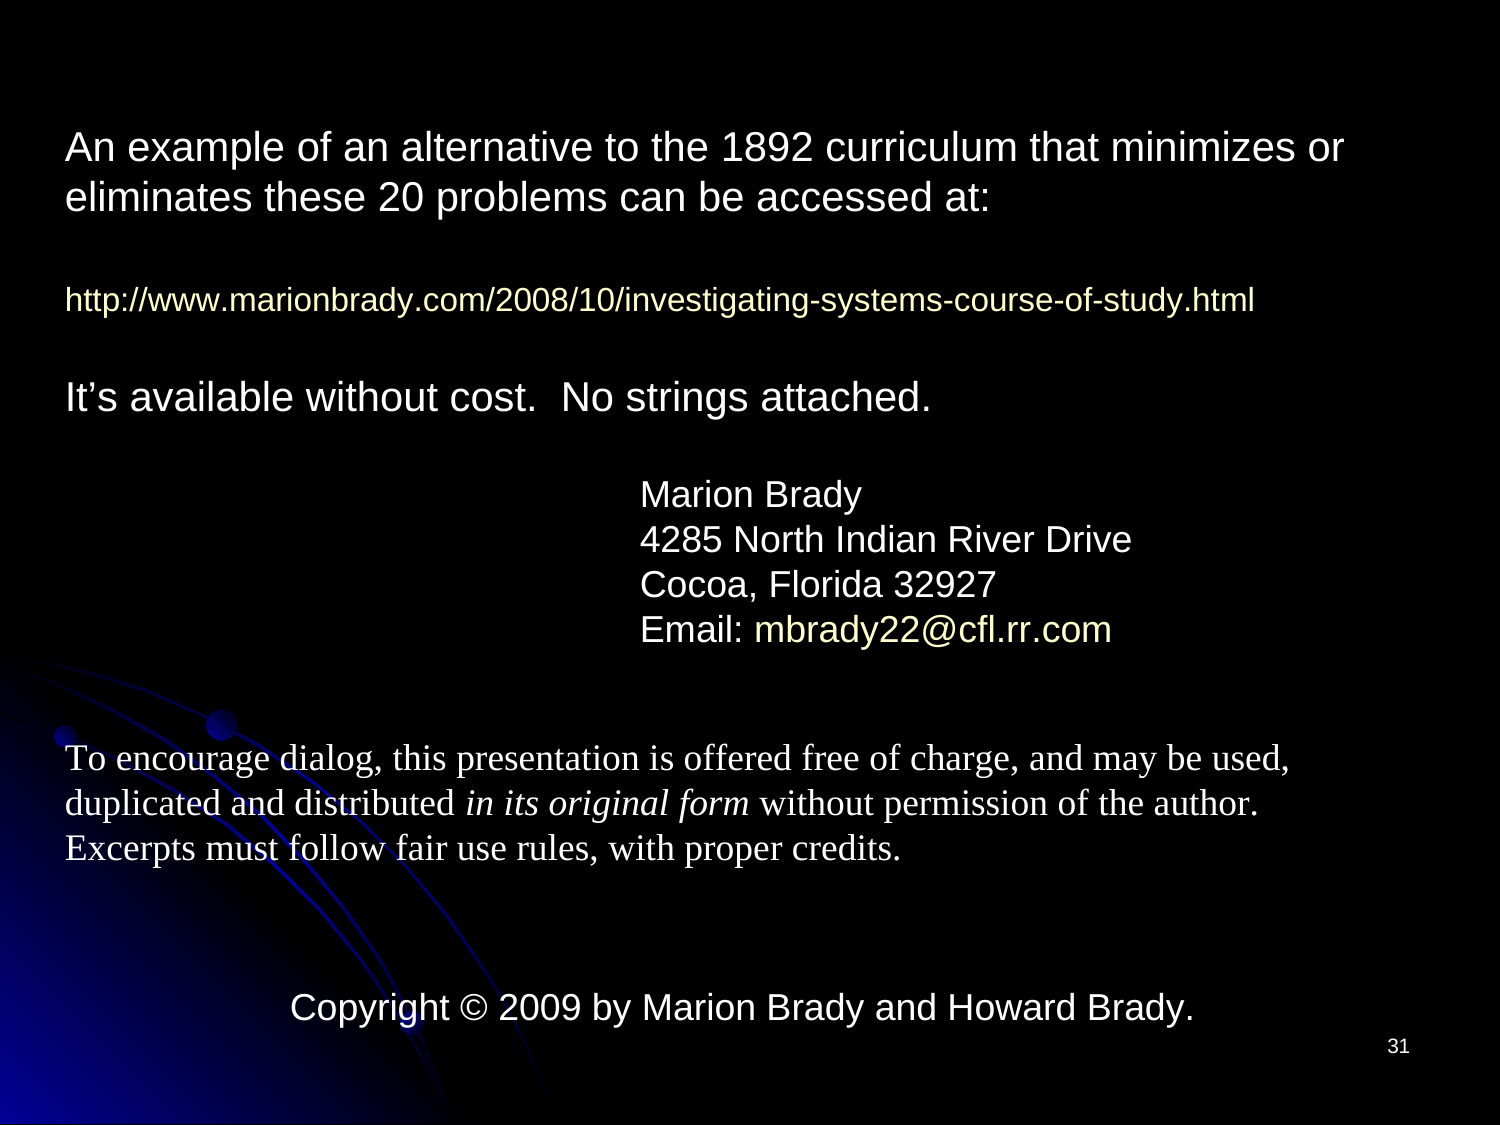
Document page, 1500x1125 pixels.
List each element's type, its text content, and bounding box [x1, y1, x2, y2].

text_box Marion Brady 4285 North Indian River Drive Cocoa, Florida 32927 Email: mbrady22@cfl.rr.com [624, 462, 1374, 658]
text_box Copyright © 2009 by Marion Brady and Howard Brady. [274, 974, 1363, 1036]
text_box An example of an alternative to the 1892 curriculum that minimizes or eliminates these 20 problems can be accessed at: http://www.marionbrady.com/2008/10/investigating-systems-course-of-study.html It’s available without cost. No strings attached. [49, 112, 1413, 429]
text_box To encourage dialog, this presentation is offered free of charge, and may be used, duplicated and distributed in its original form without permission of the author. Excerpts must follow fair use rules, with proper credits. [49, 724, 1413, 876]
